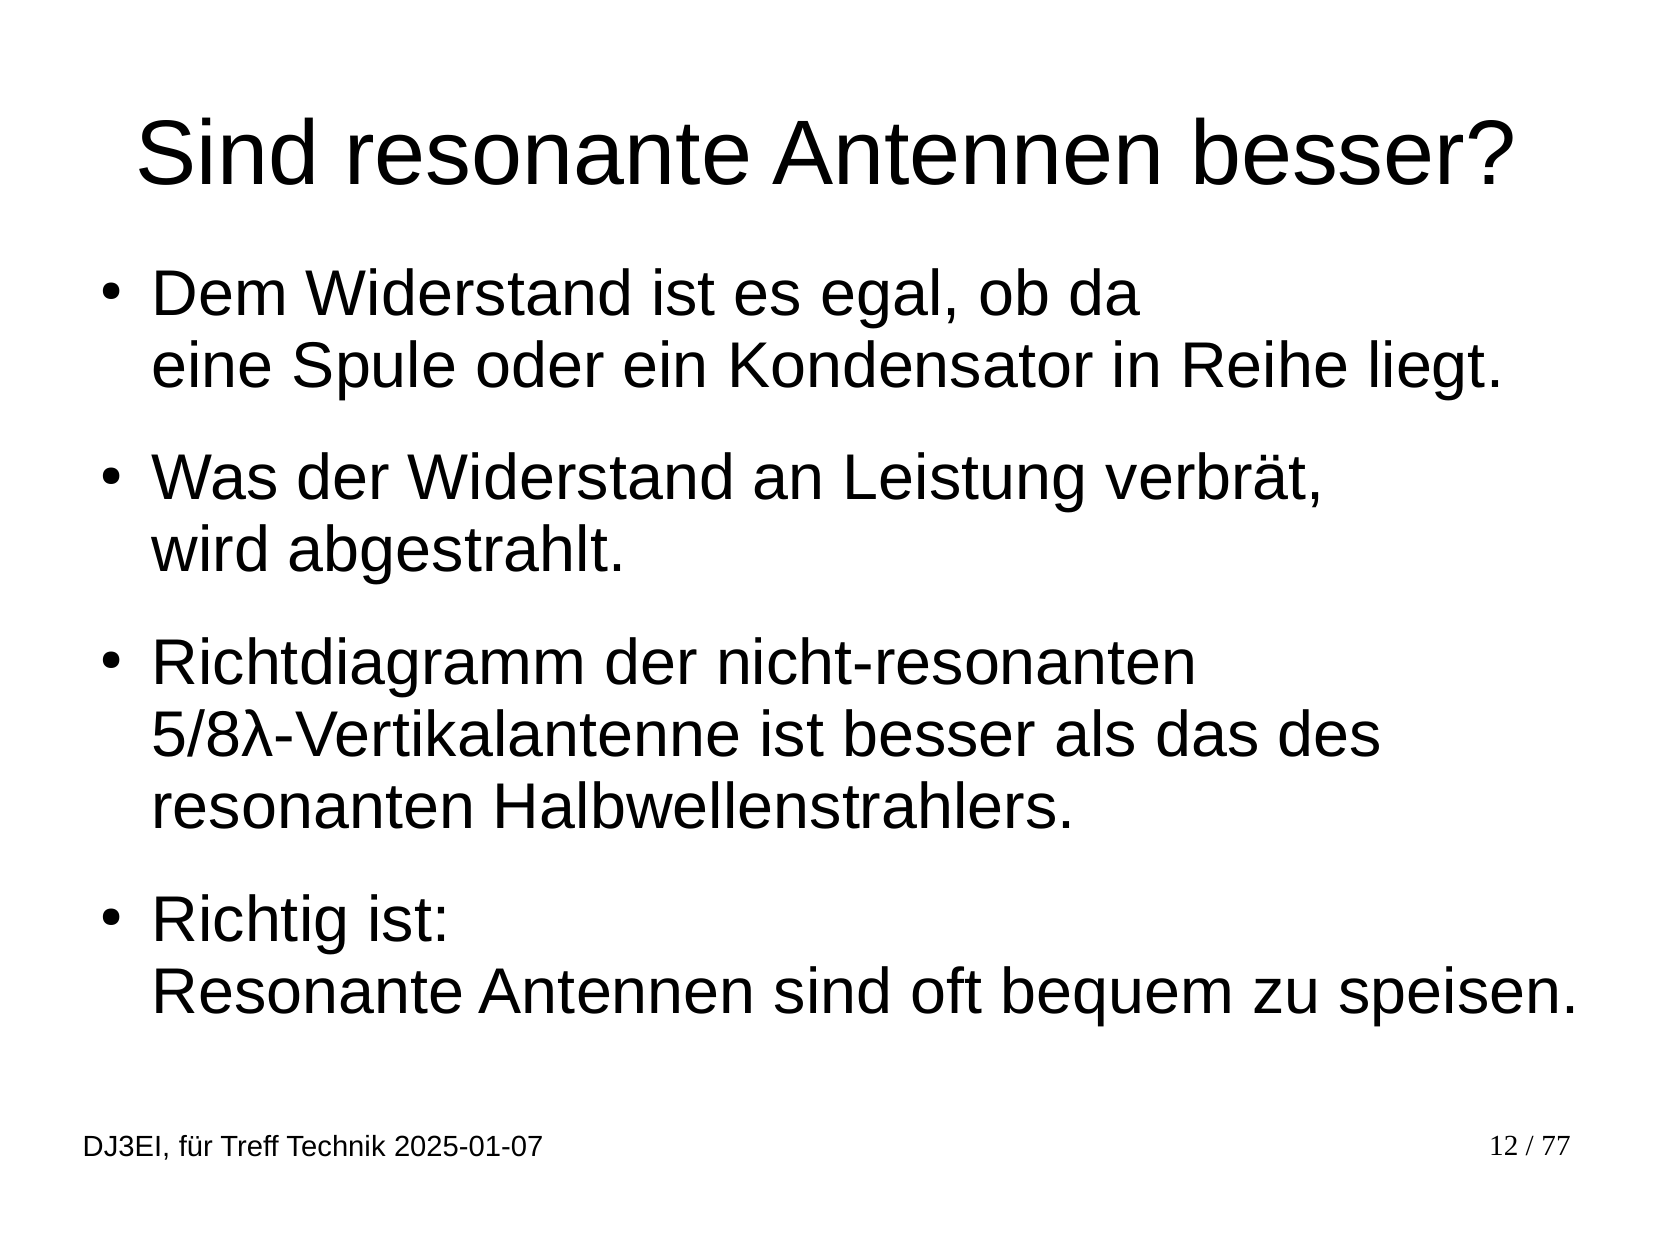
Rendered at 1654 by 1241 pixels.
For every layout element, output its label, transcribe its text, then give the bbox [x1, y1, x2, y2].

list Dem Widerstand ist es egal, ob da eine Spule oder ein Kondensator in Reihe liegt. Was der Widerstand an Leistung verbrät, wird abgestrahlt. Richtdiagramm der nicht-resonanten 5/8λ-Vertikalantenne ist besser als das des resonanten Halbwellenstrahlers. Richtig ist: Resonante Antennen sind oft bequem zu speisen. [82, 256, 1595, 1040]
title Sind resonante Antennen besser? [82, 49, 1571, 256]
